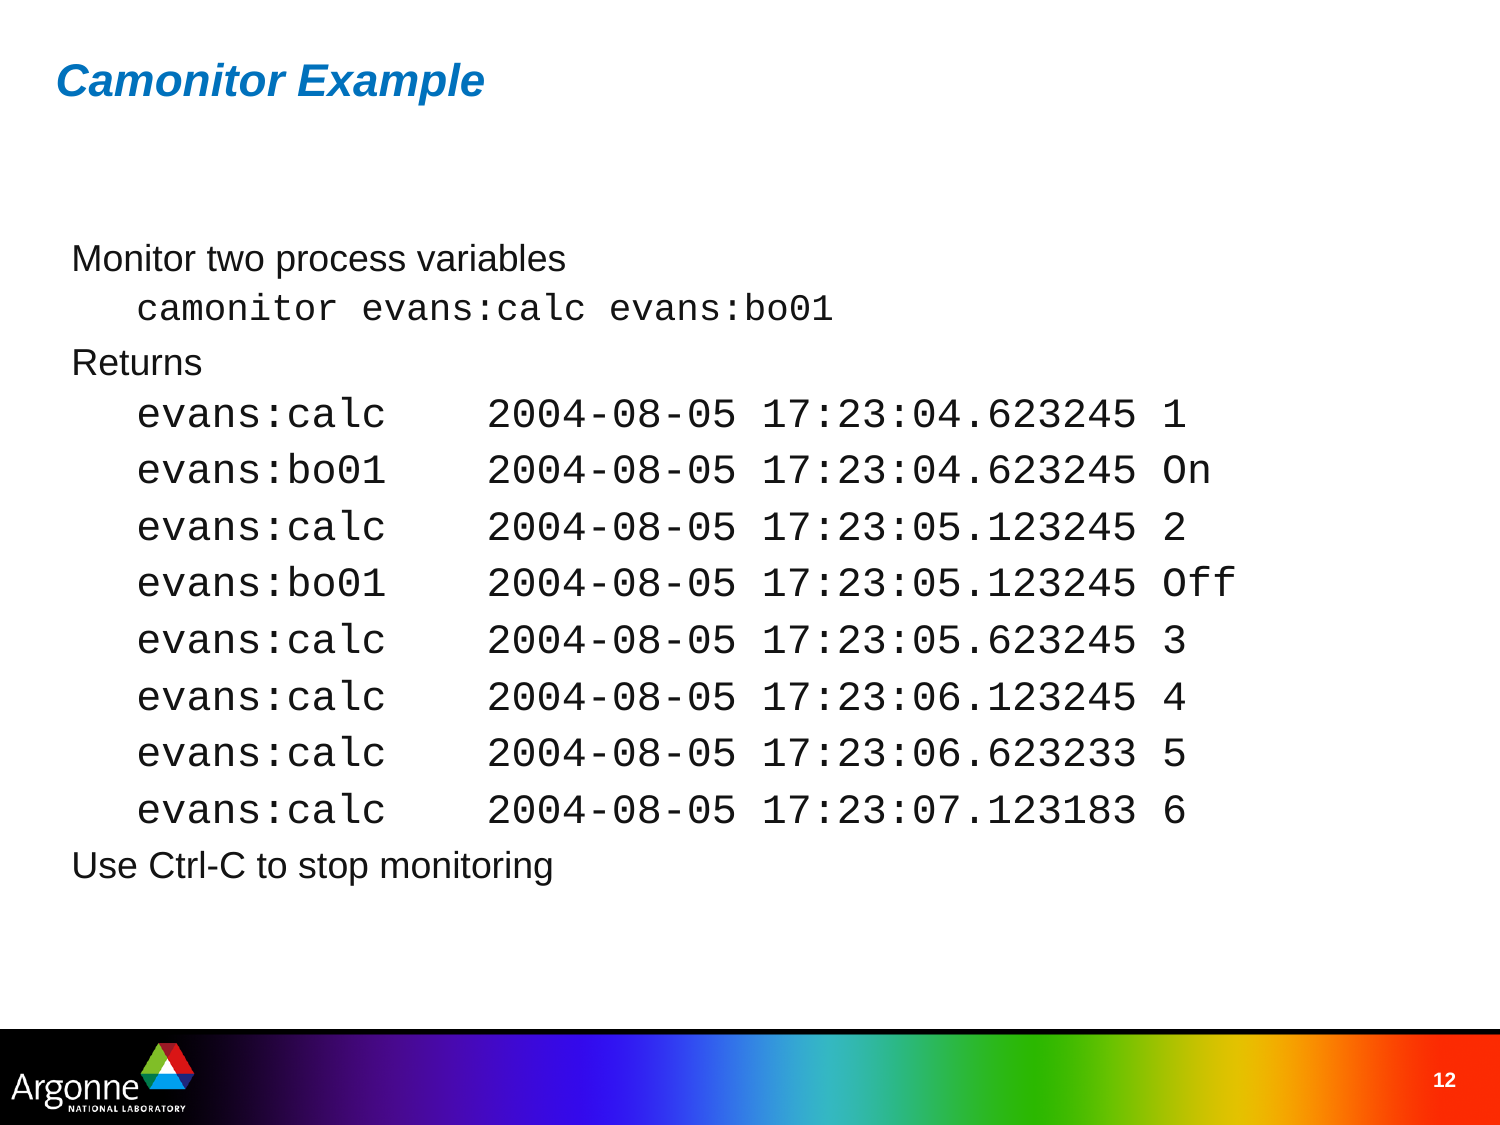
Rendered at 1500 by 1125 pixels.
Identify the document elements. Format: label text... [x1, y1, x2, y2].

title Camonitor Example [55, 48, 1361, 118]
picture [0, 1029, 1500, 1125]
list Monitor two process variables camonitor evans:calc evans:bo01 Returns evans:calc 2004-08-05 17:23:04.623245 1 evans:bo01 2004-08-05 17:23:04.623245 On evans:calc 2004-08-05 17:23:05.123245 2 evans:bo01 2004-08-05 17:23:05.123245 Off evans:calc 2004-08-05 17:23:05.623245 3 evans:calc 2004-08-05 17:23:06.123245 4 evans:calc 2004-08-05 17:23:06.623233 5 evans:calc 2004-08-05 17:23:07.123183 6 Use Ctrl-C to stop monitoring [56, 229, 1359, 965]
